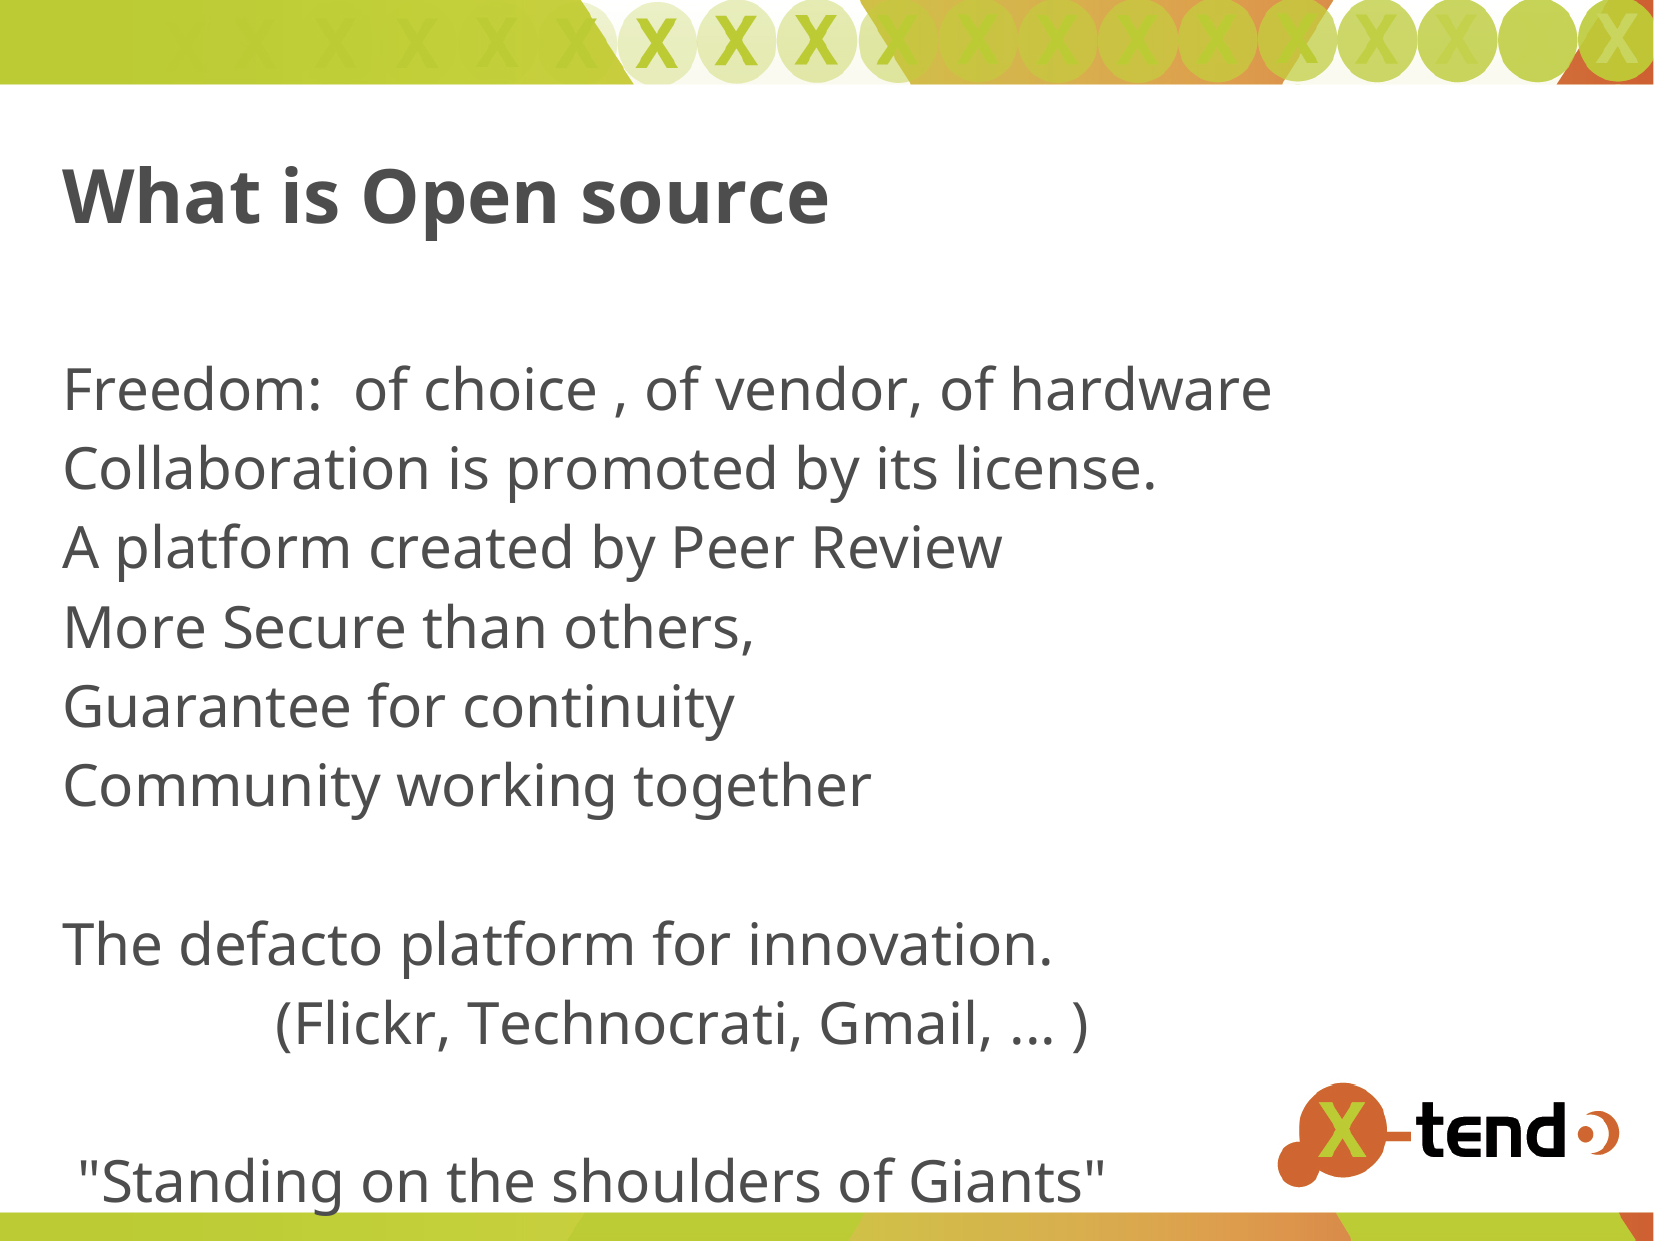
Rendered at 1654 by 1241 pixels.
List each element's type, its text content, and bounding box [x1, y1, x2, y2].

text_box What is Open source Freedom: of choice , of vendor, of hardware Collaboration is promoted by its license. A platform created by Peer Review More Secure than others, Guarantee for continuity Community working together The defacto platform for innovation. (Flickr, Technocrati, Gmail, ... ) "Standing on the shoulders of Giants" [47, 135, 1416, 1241]
picture [0, 0, 1654, 1241]
